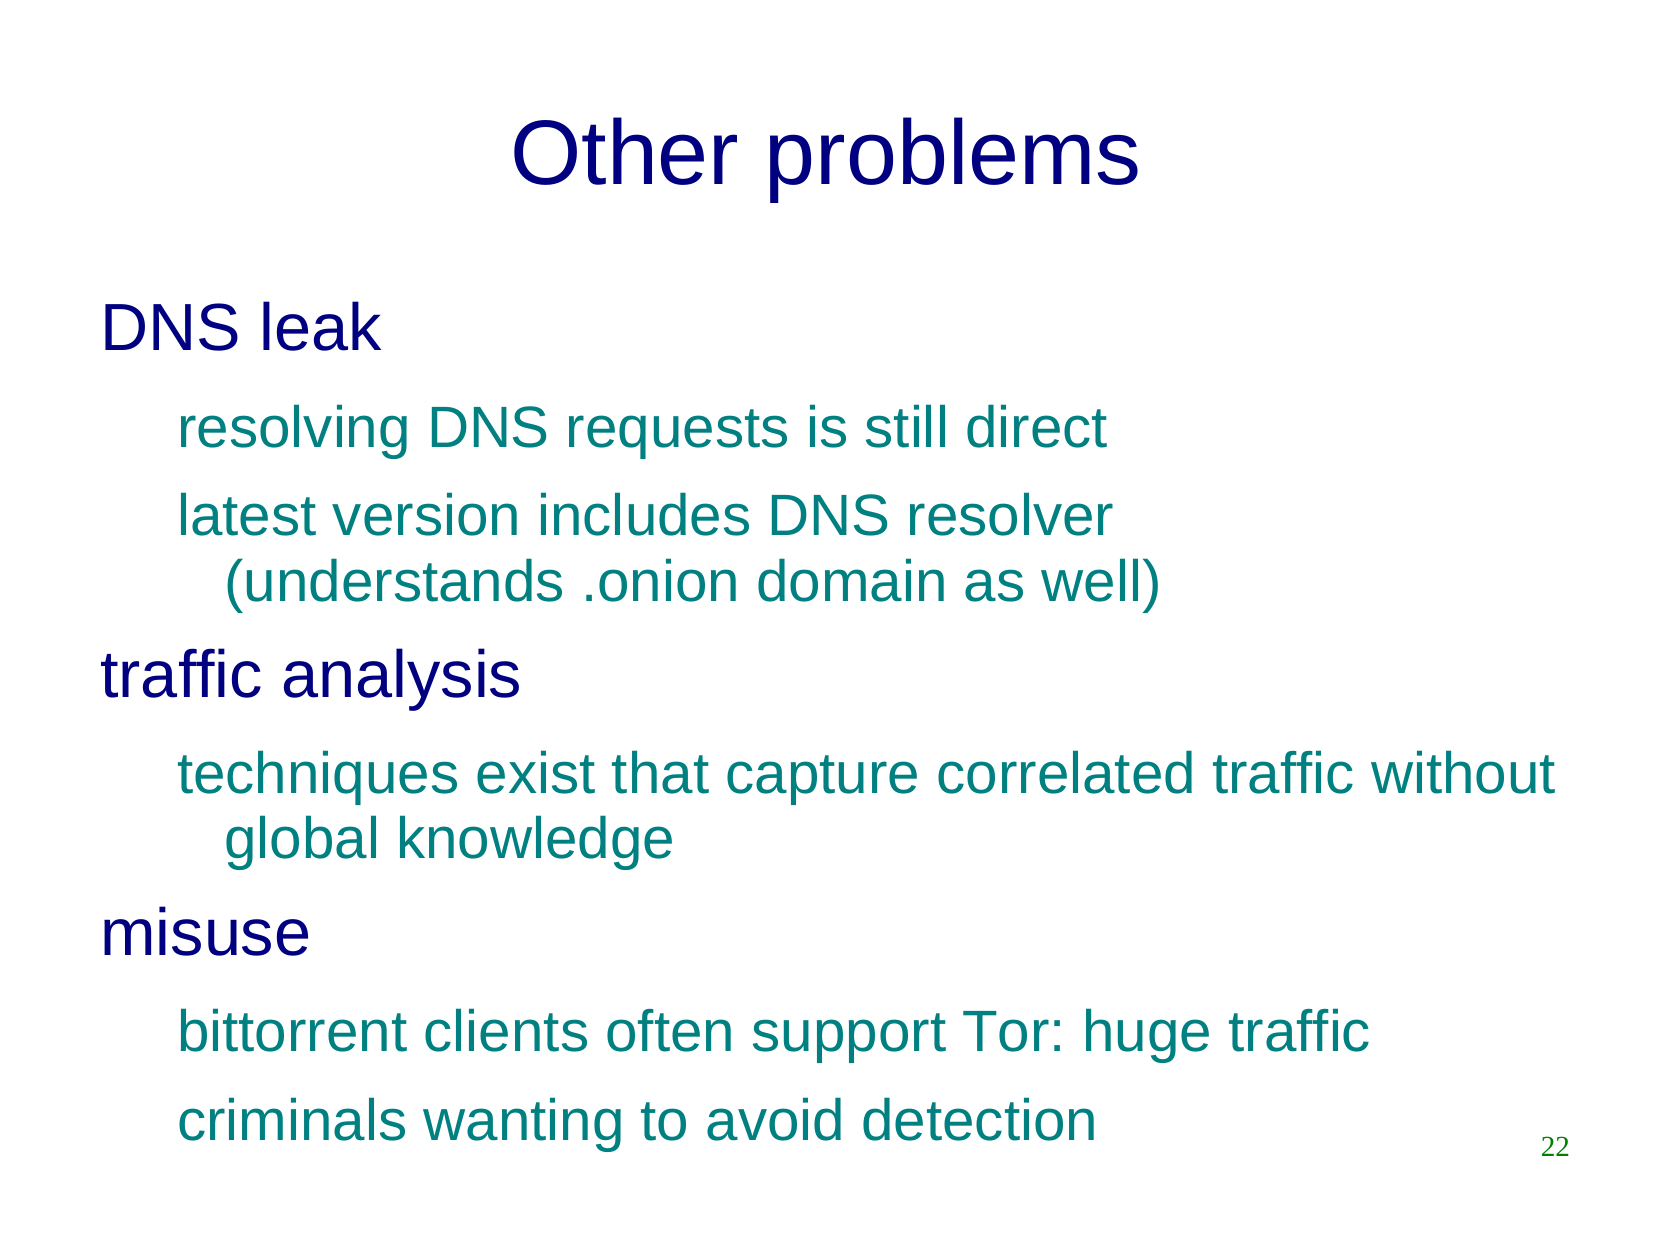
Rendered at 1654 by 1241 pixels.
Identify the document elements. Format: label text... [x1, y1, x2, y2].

list DNS leak resolving DNS requests is still direct latest version includes DNS resolver (understands .onion domain as well) traffic analysis techniques exist that capture correlated traffic without global knowledge misuse bittorrent clients often support Tor: huge traffic criminals wanting to avoid detection [82, 290, 1571, 1153]
title Other problems [82, 56, 1571, 250]
